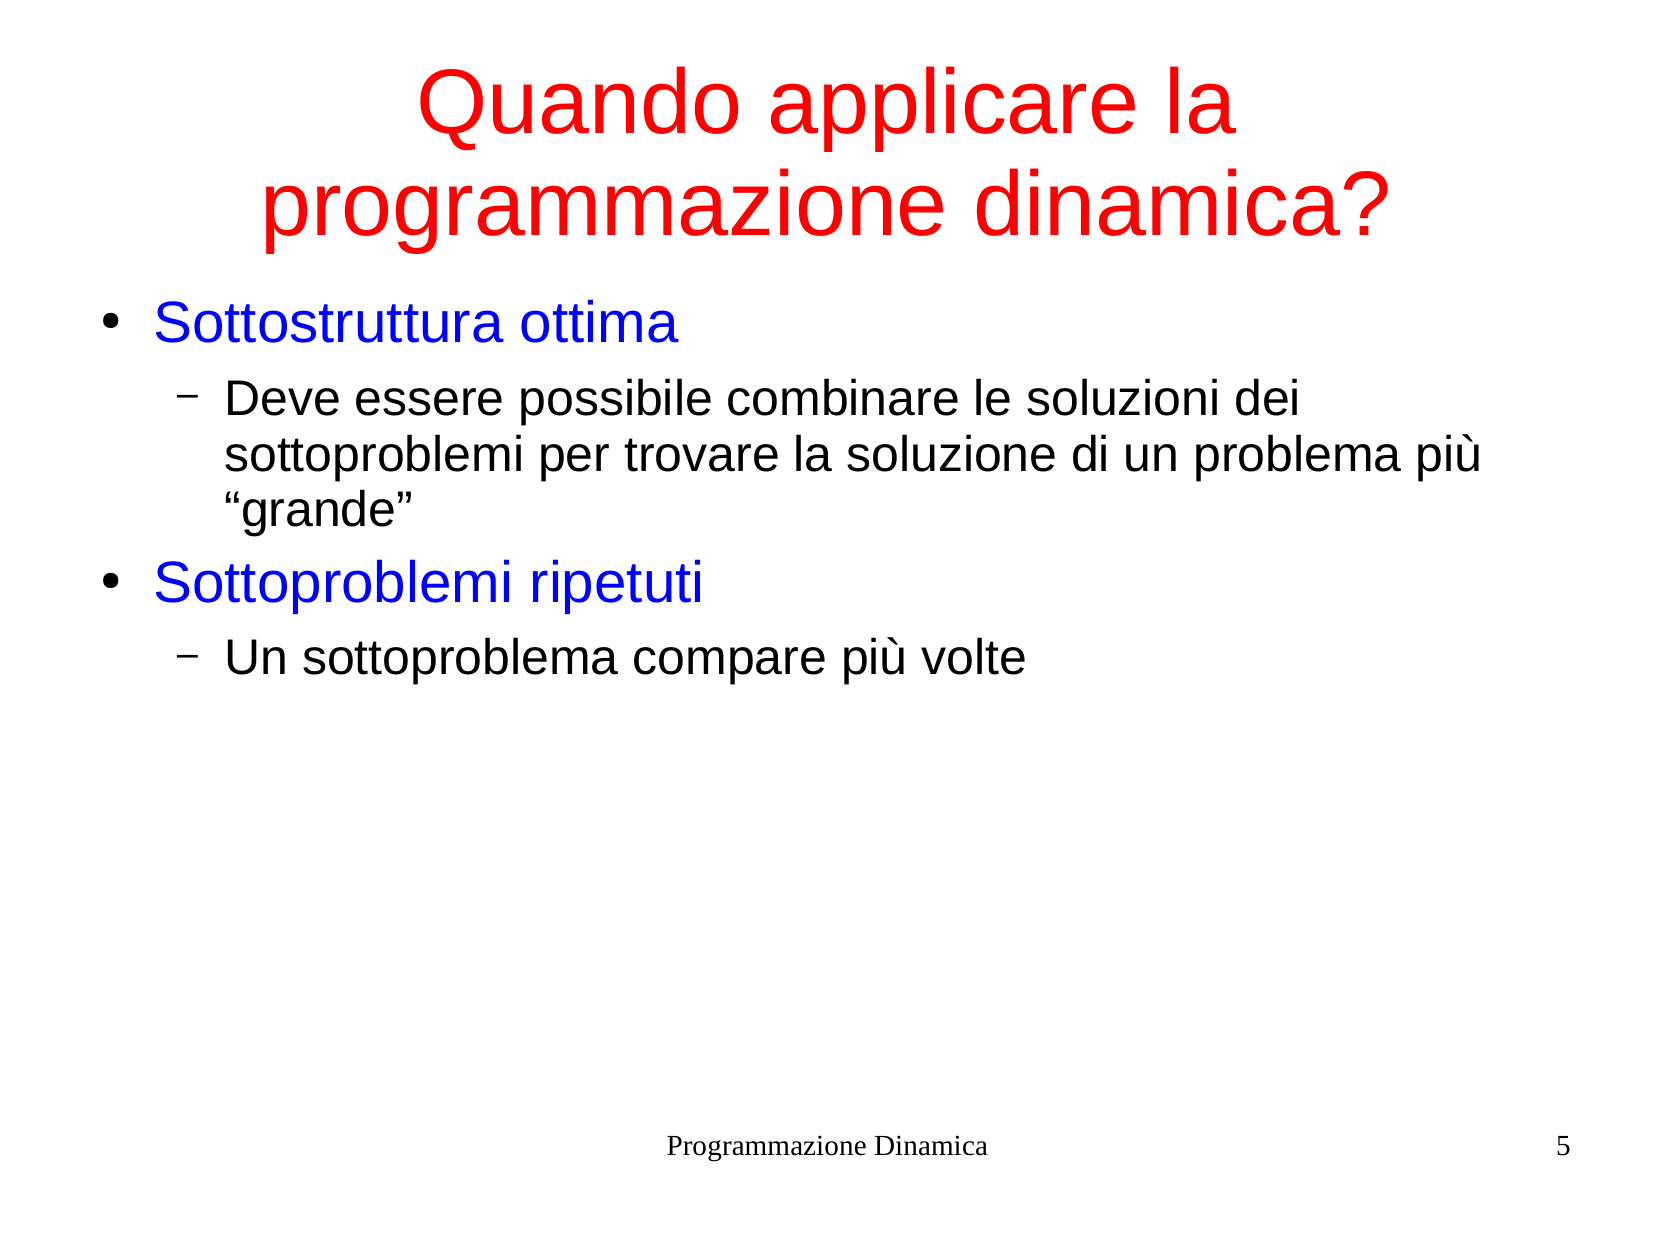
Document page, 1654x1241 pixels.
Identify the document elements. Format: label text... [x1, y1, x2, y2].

title Quando applicare la programmazione dinamica? [82, 49, 1571, 257]
list Sottostruttura ottima Deve essere possibile combinare le soluzioni dei sottoproblemi per trovare la soluzione di un problema più “grande” Sottoproblemi ripetuti Un sottoproblema compare più volte [82, 290, 1571, 1109]
